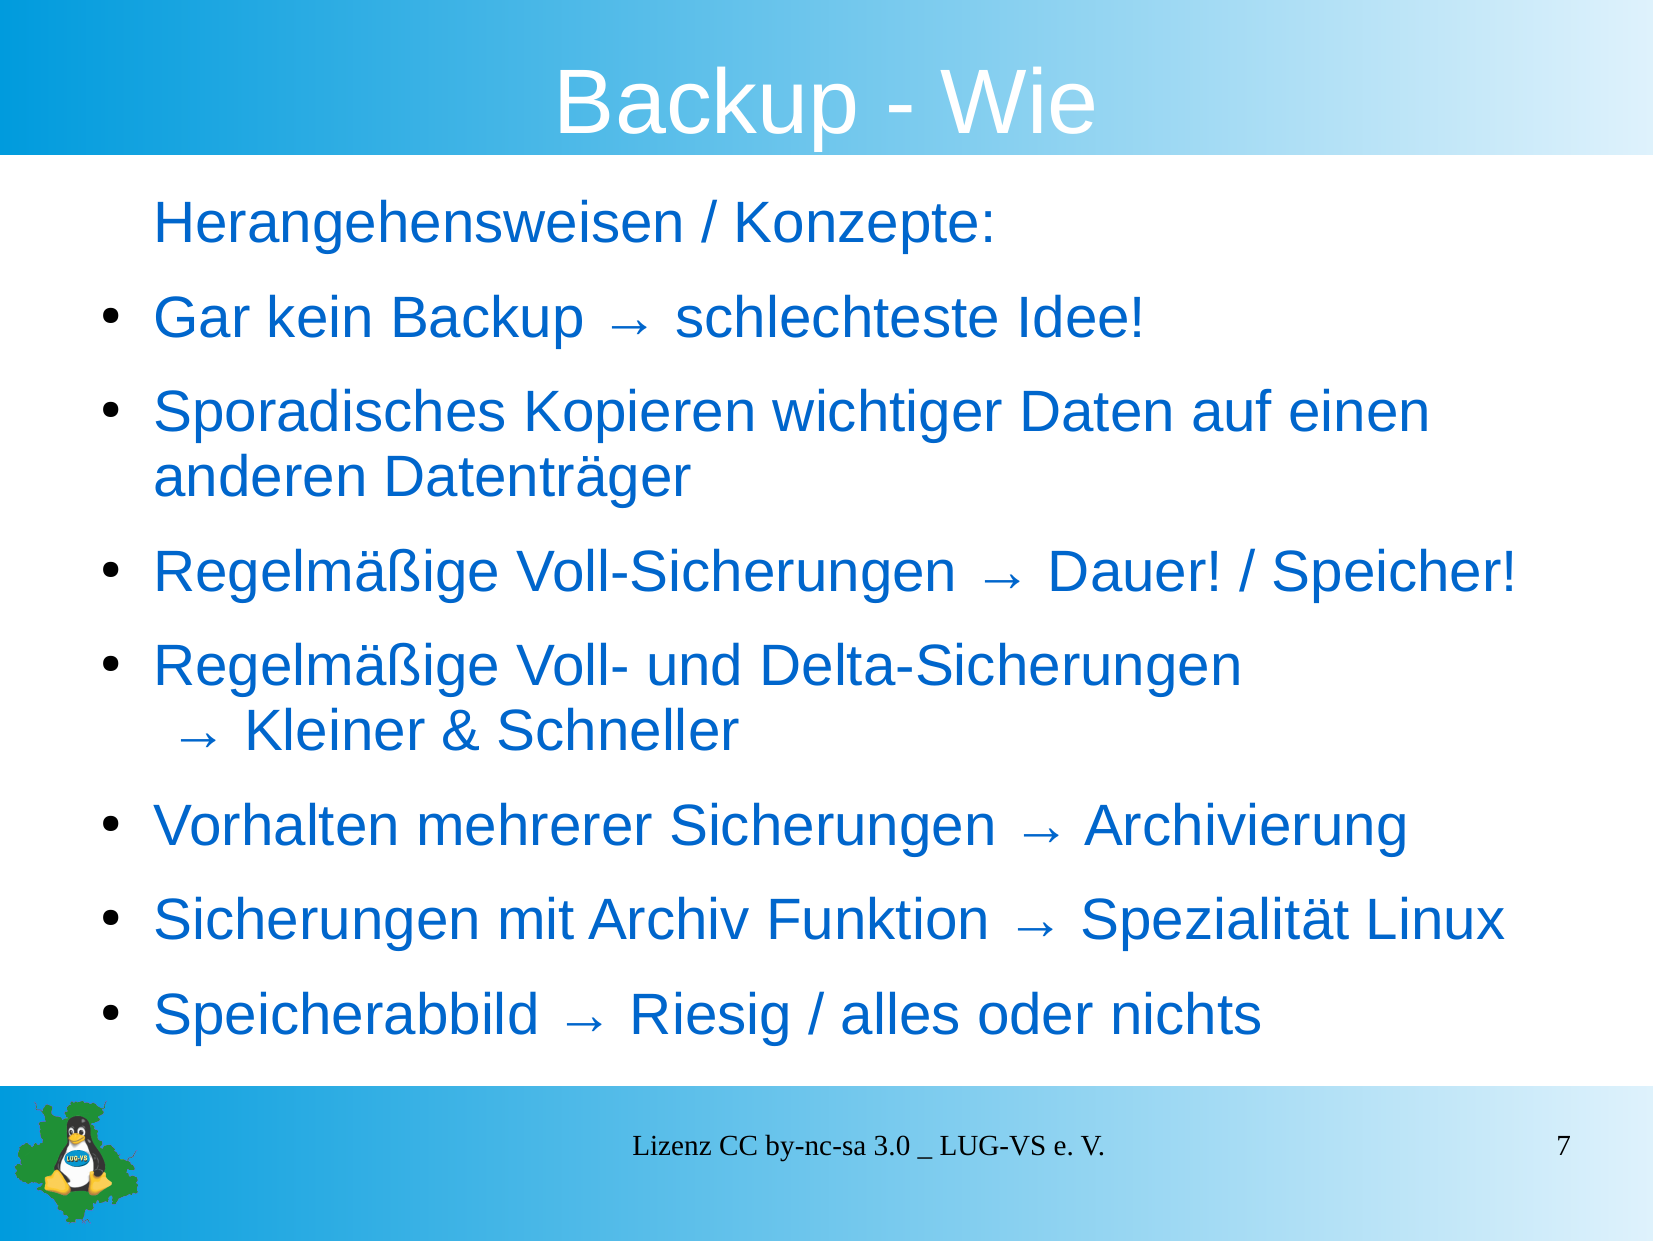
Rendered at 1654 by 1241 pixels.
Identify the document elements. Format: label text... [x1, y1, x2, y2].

picture [16, 1086, 142, 1241]
title Backup - Wie [82, 49, 1571, 155]
list Herangehensweisen / Konzepte: Gar kein Backup → schlechteste Idee! Sporadisches Kopieren wichtiger Daten auf einen anderen Datenträger Regelmäßige Voll-Sicherungen → Dauer! / Speicher! Regelmäßige Voll- und Delta-Sicherungen → Kleiner & Schneller Vorhalten mehrerer Sicherungen → Archivierung Sicherungen mit Archiv Funktion → Spezialität Linux Speicherabbild → Riesig / alles oder nichts [82, 189, 1571, 1010]
